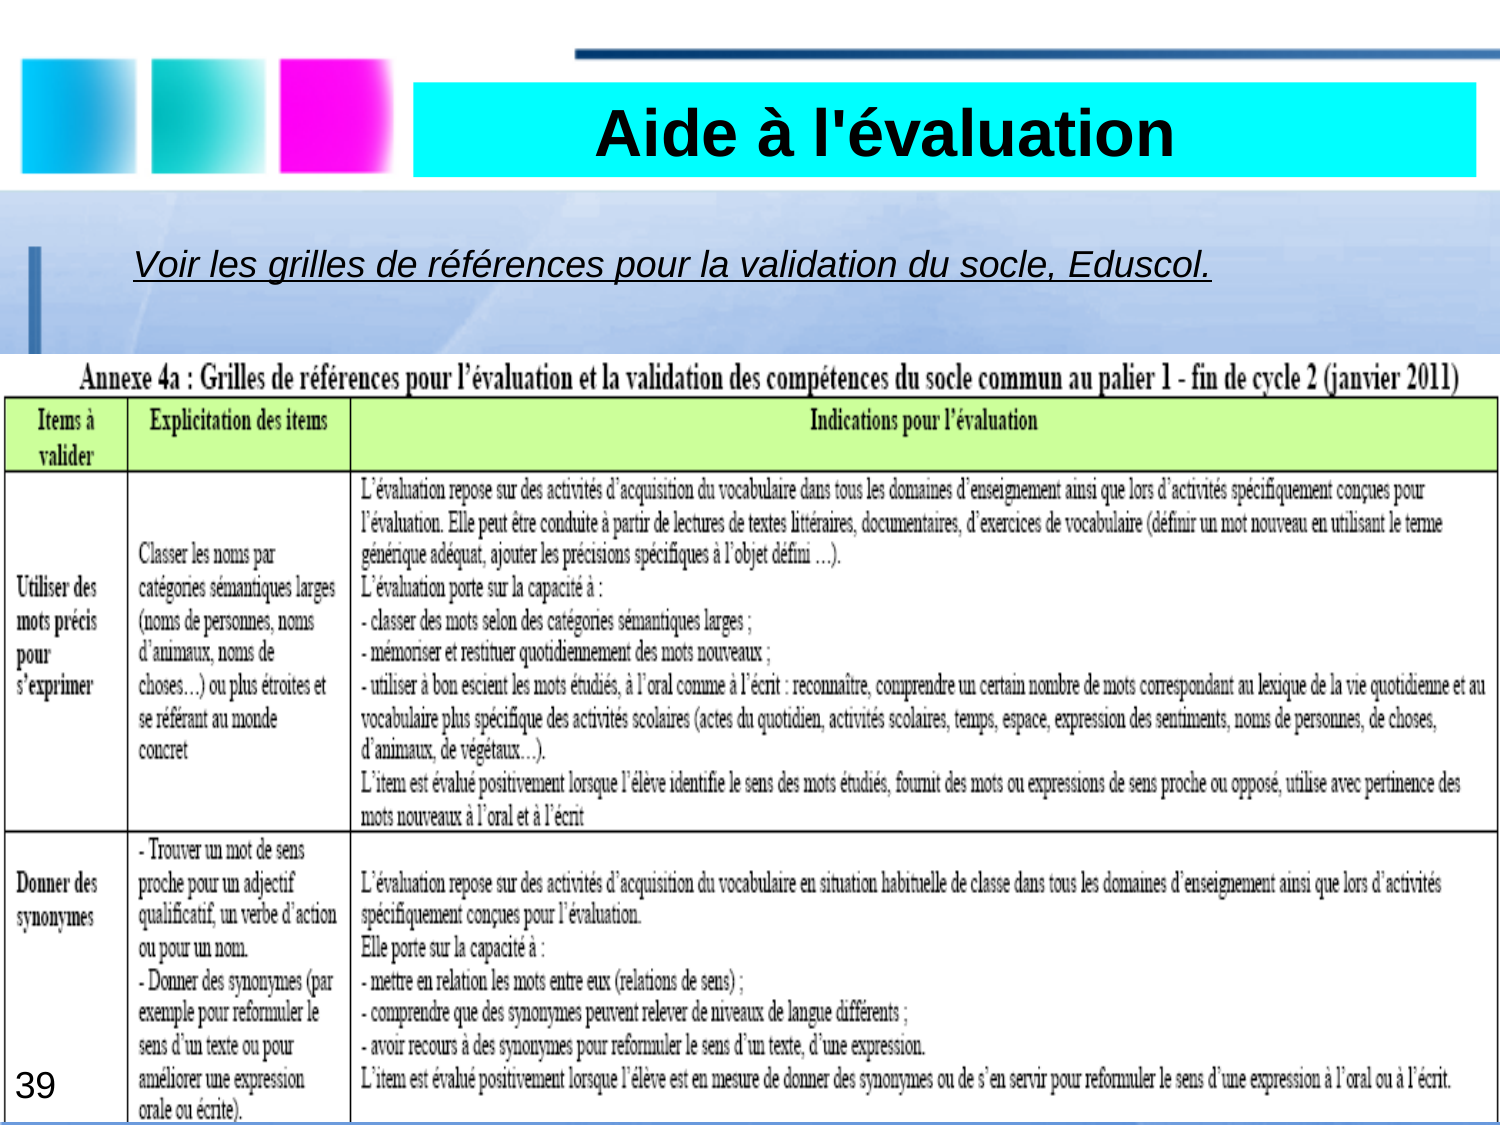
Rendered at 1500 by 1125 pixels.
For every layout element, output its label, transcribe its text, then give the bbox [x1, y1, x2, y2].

text_box Aide à l'évaluation [413, 82, 1477, 178]
list Voir les grilles de références pour la validation du socle, Eduscol. [118, 236, 1421, 325]
picture [0, 0, 1500, 1125]
text_box <numéro> [0, 1054, 657, 1125]
